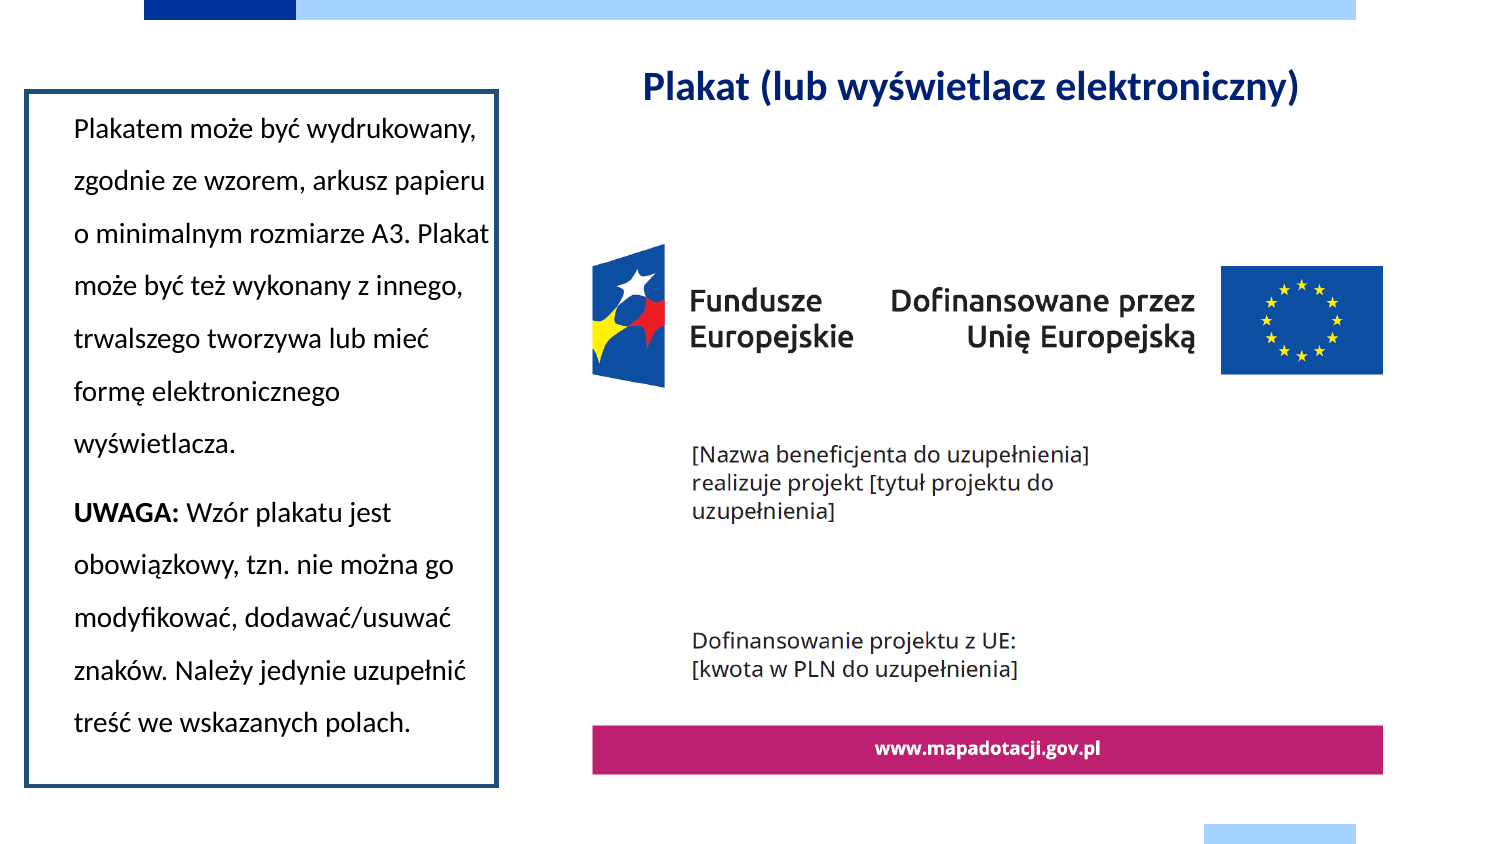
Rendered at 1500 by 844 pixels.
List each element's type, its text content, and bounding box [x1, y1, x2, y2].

picture [553, 203, 1398, 786]
title Plakat (lub wyświetlacz elektroniczny) [642, 57, 1364, 203]
list Plakatem może być wydrukowany, zgodnie ze wzorem, arkusz papieru o minimalnym rozmiarze A3. Plakat może być też wykonany z innego, trwalszego tworzywa lub mieć formę elektronicznego wyświetlacza. UWAGA: Wzór plakatu jest obowiązkowy, tzn. nie można go modyfikować, dodawać/usuwać znaków. Należy jedynie uzupełnić treść we wskazanych polach. [26, 91, 497, 786]
